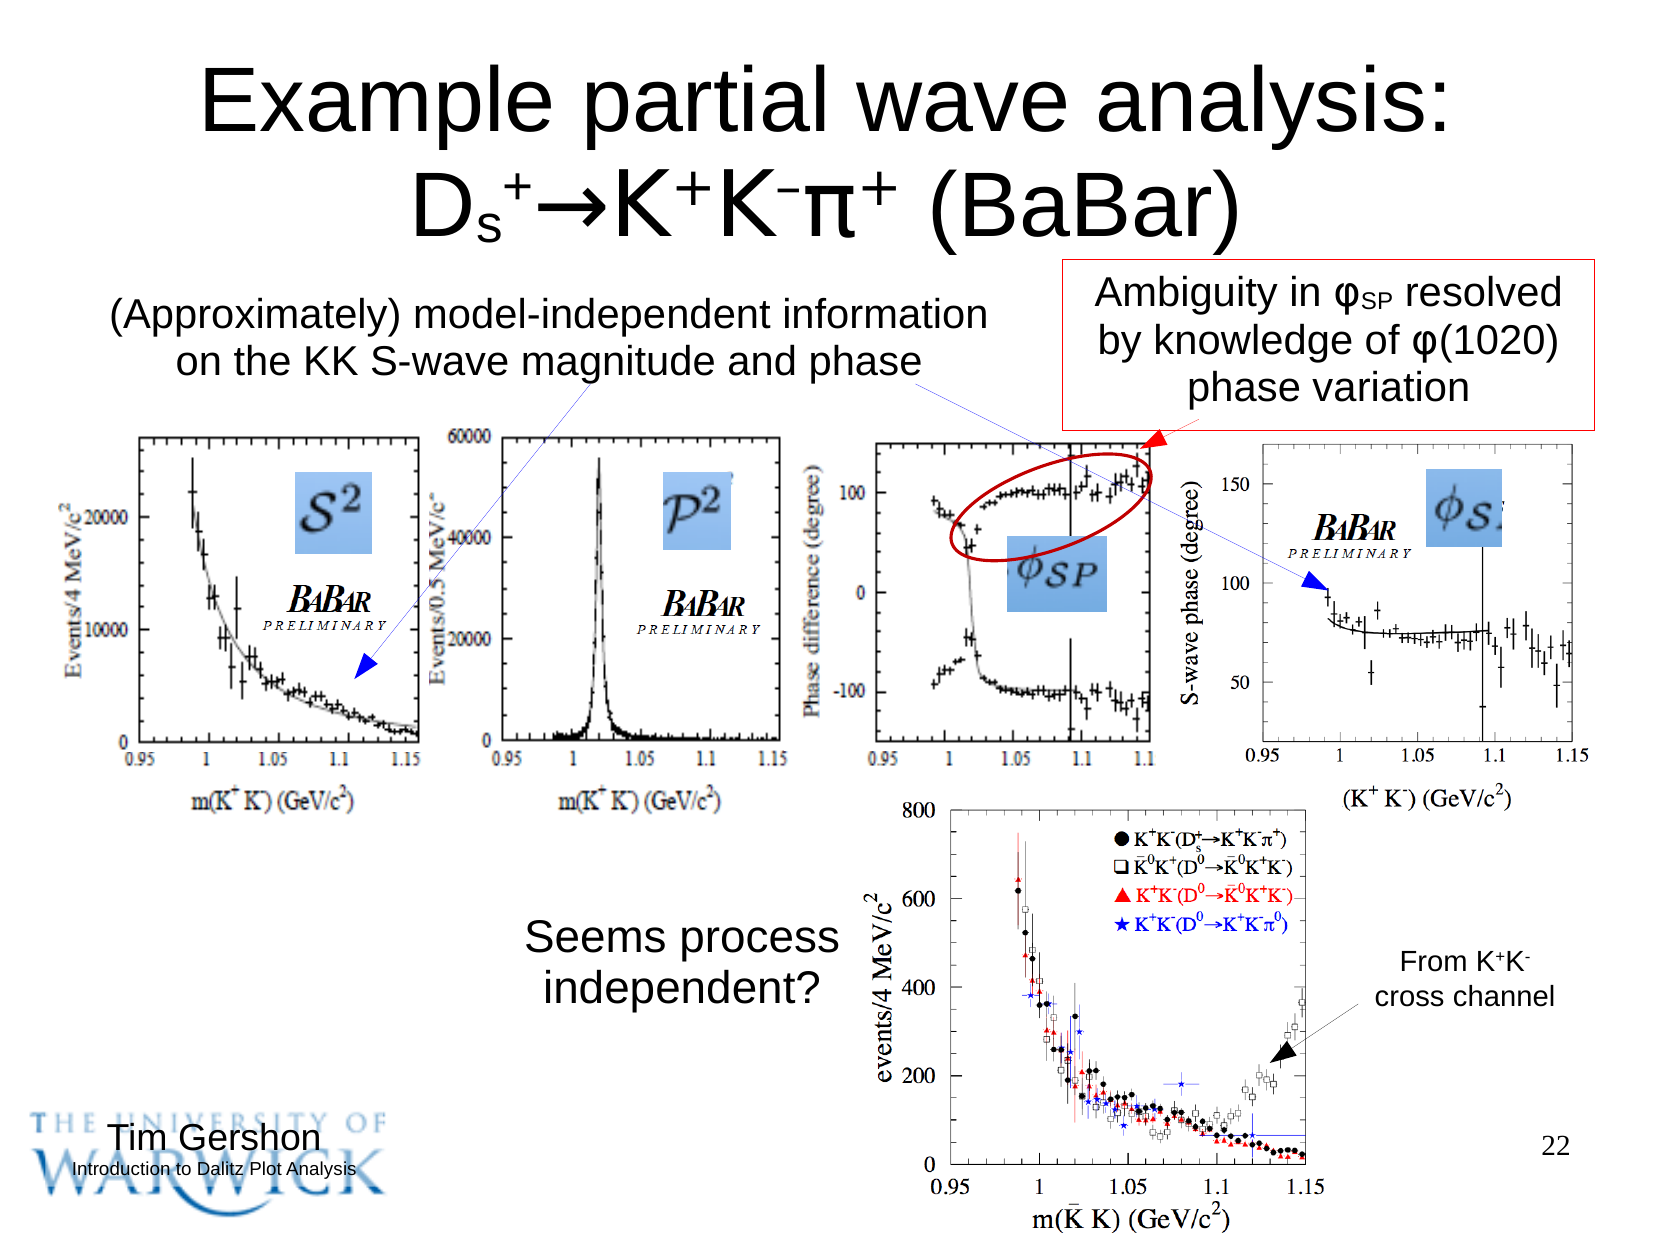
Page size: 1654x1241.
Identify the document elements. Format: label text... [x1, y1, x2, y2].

title Example partial wave analysis: Ds+→K+K–π+ (BaBar) [82, 32, 1571, 274]
text_box Seems process independent? [460, 903, 904, 1021]
text_box Ambiguity in φSP resolved by knowledge of φ(1020) phase variation [1062, 259, 1595, 431]
text_box From K+K- cross channel [1349, 934, 1571, 1020]
text_box (Approximately) model-independent information on the KK S-wave magnitude and phase [76, 283, 1022, 392]
picture [58, 427, 1600, 1238]
picture [19, 1106, 406, 1232]
picture [953, 461, 1140, 559]
picture [1070, 456, 1149, 496]
text_box Tim Gershon Introduction to Dalitz Plot Analysis [45, 1108, 383, 1187]
